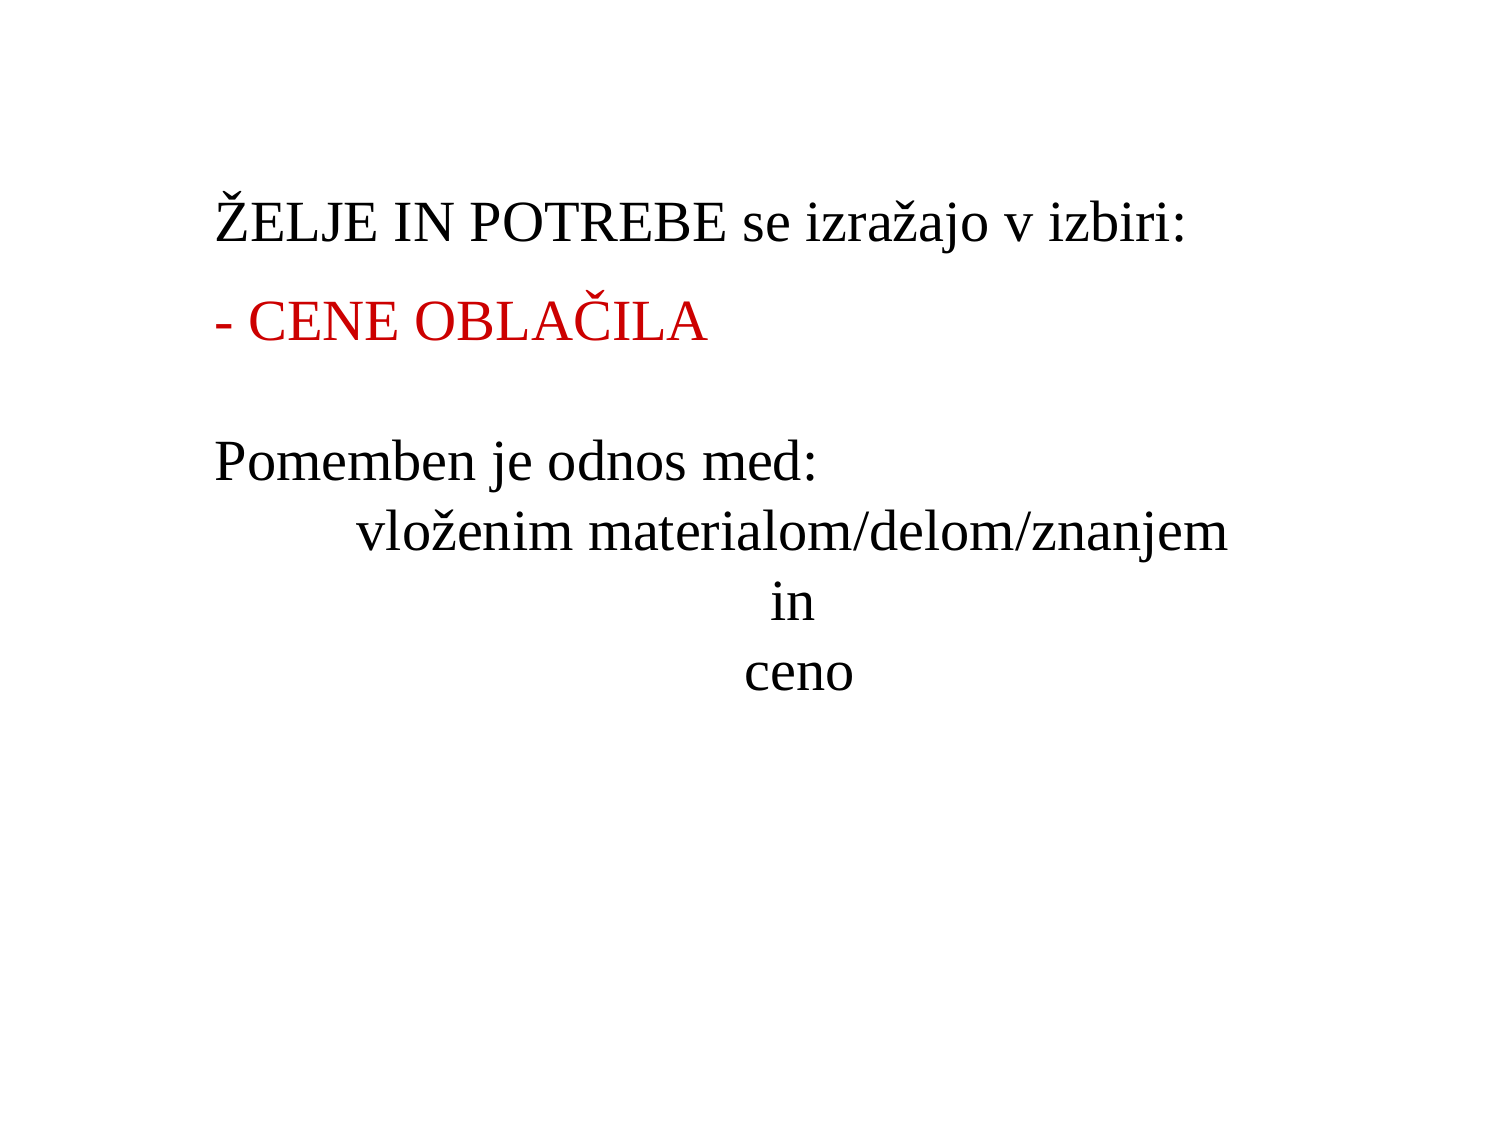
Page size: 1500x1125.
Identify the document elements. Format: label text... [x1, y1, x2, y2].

text_box ŽELJE IN POTREBE se izražajo v izbiri: - CENE OBLAČILA Pomemben je odnos med: vloženim materialom/delom/znanjem in ceno [200, 174, 1401, 711]
